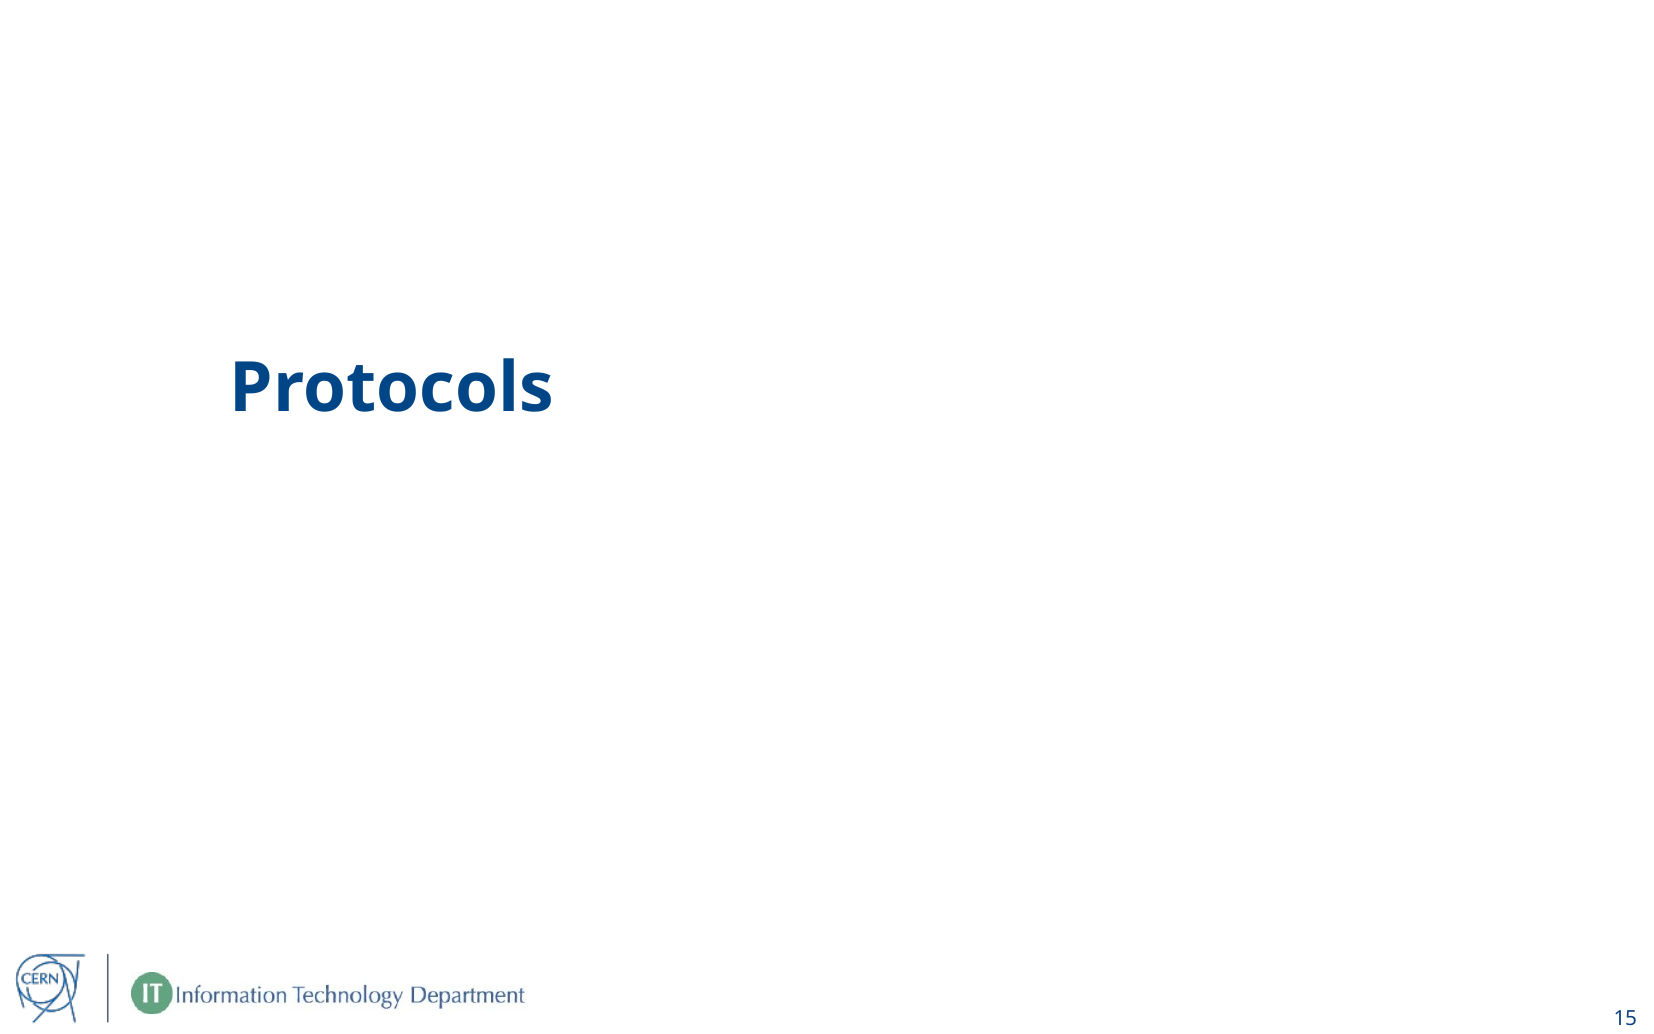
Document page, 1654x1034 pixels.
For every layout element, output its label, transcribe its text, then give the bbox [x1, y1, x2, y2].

picture [131, 972, 774, 1014]
picture [16, 985, 64, 1032]
picture [36, 1002, 50, 1009]
title Protocols [229, 309, 648, 460]
